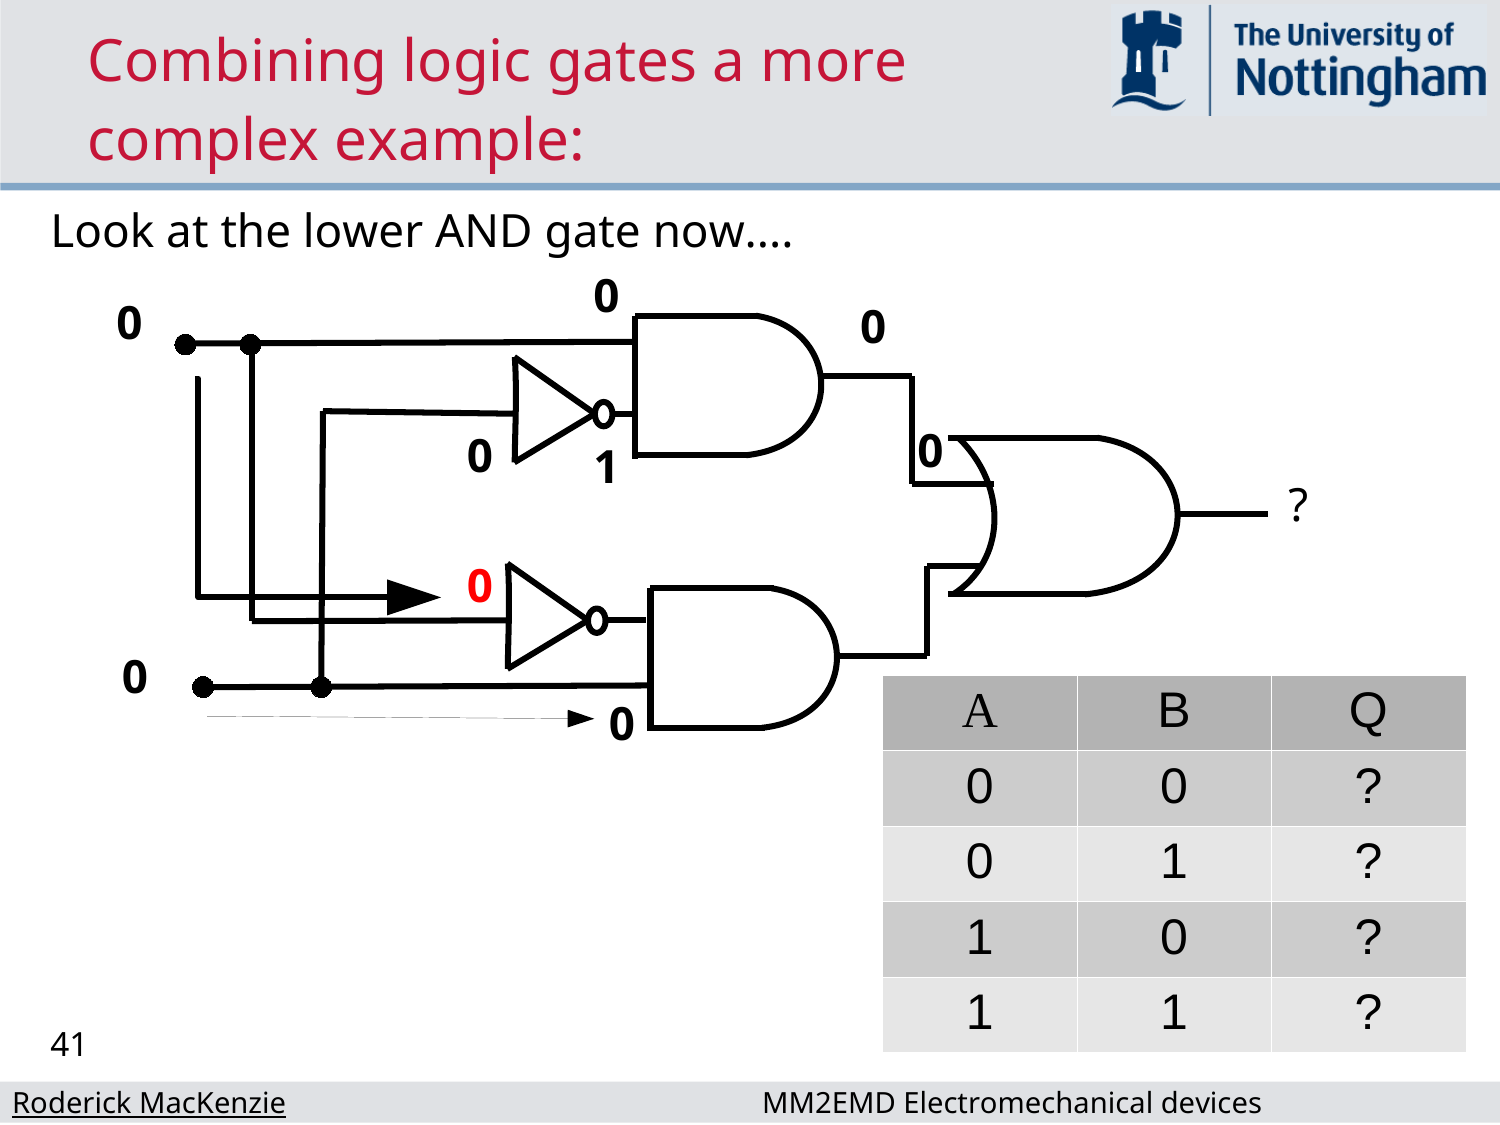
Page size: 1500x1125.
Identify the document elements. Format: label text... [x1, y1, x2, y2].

table_cell 0 [883, 827, 1077, 901]
text_box 1 [578, 429, 635, 500]
text_box [174, 334, 196, 355]
text_box <number> [35, 1015, 251, 1086]
picture [1111, 4, 1487, 116]
table_cell 0 [1078, 902, 1271, 977]
table_cell ? [1272, 751, 1466, 826]
table_cell ? [1272, 827, 1466, 901]
text_box [192, 676, 214, 698]
title Combining logic gates a more complex example: [72, 22, 1113, 174]
text_box 0 [452, 419, 509, 490]
text_box 0 [594, 687, 651, 758]
table_cell 1 [1078, 827, 1271, 901]
table_cell ? [1272, 978, 1466, 1052]
text_box 0 [902, 414, 960, 485]
text_box 0 [578, 265, 635, 329]
table_header Q [1272, 676, 1466, 750]
text_box [239, 334, 261, 355]
text_box 0 [107, 640, 164, 711]
text_box ? [1273, 468, 1330, 539]
text_box 0 [845, 290, 902, 361]
table_cell 0 [1078, 751, 1271, 826]
table_cell 1 [883, 902, 1077, 977]
table_cell ? [1272, 902, 1466, 977]
table_cell 0 [883, 751, 1077, 826]
table_cell 1 [1078, 978, 1271, 1052]
table_cell 1 [883, 978, 1077, 1052]
text_box [310, 676, 332, 698]
text_box Look at the lower AND gate now.... [35, 194, 1476, 265]
text_box 0 [101, 286, 158, 356]
table_header A [883, 676, 1077, 750]
table_header B [1078, 676, 1271, 750]
text_box 0 [452, 549, 509, 620]
